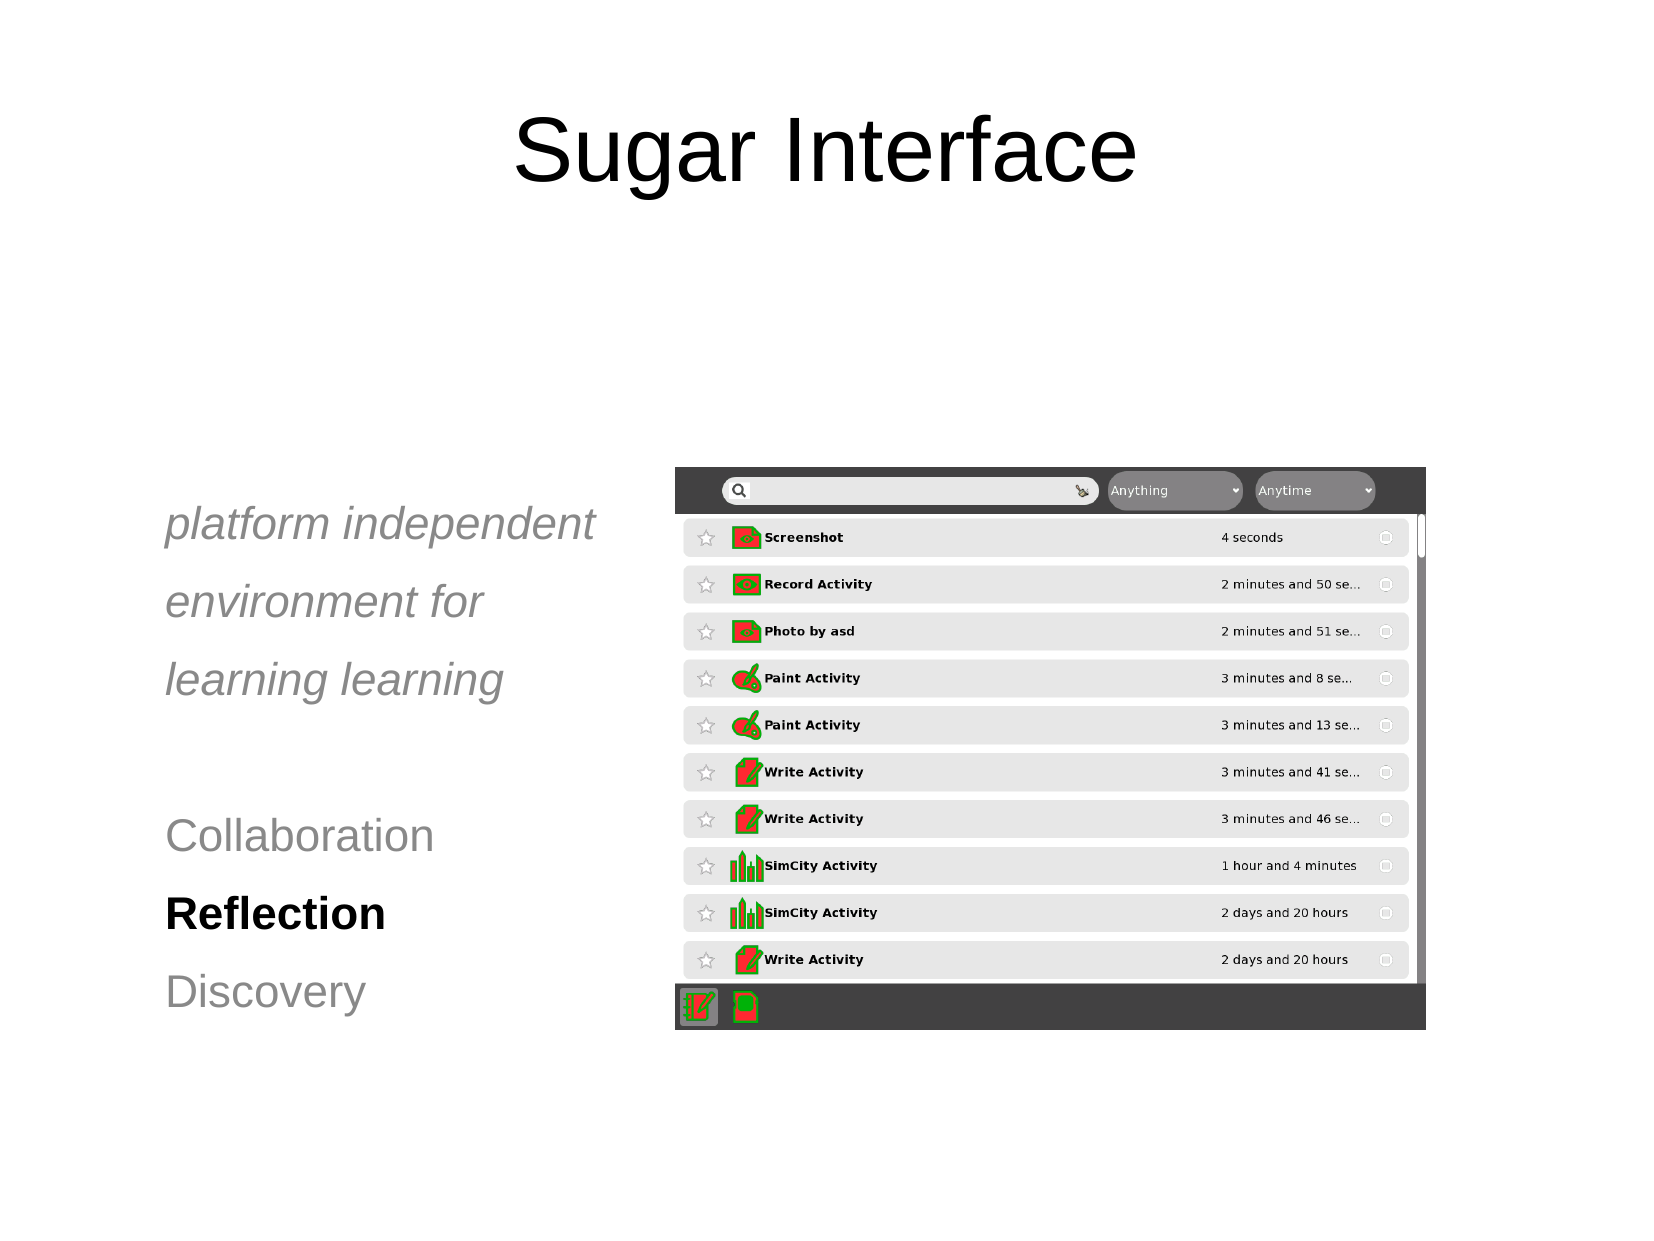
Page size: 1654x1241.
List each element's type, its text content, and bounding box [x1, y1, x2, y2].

picture [675, 467, 1426, 1030]
title Sugar Interface [82, 56, 1571, 249]
list platform independent environment for learning learning Collaboration Reflection Discovery [150, 450, 1463, 1051]
